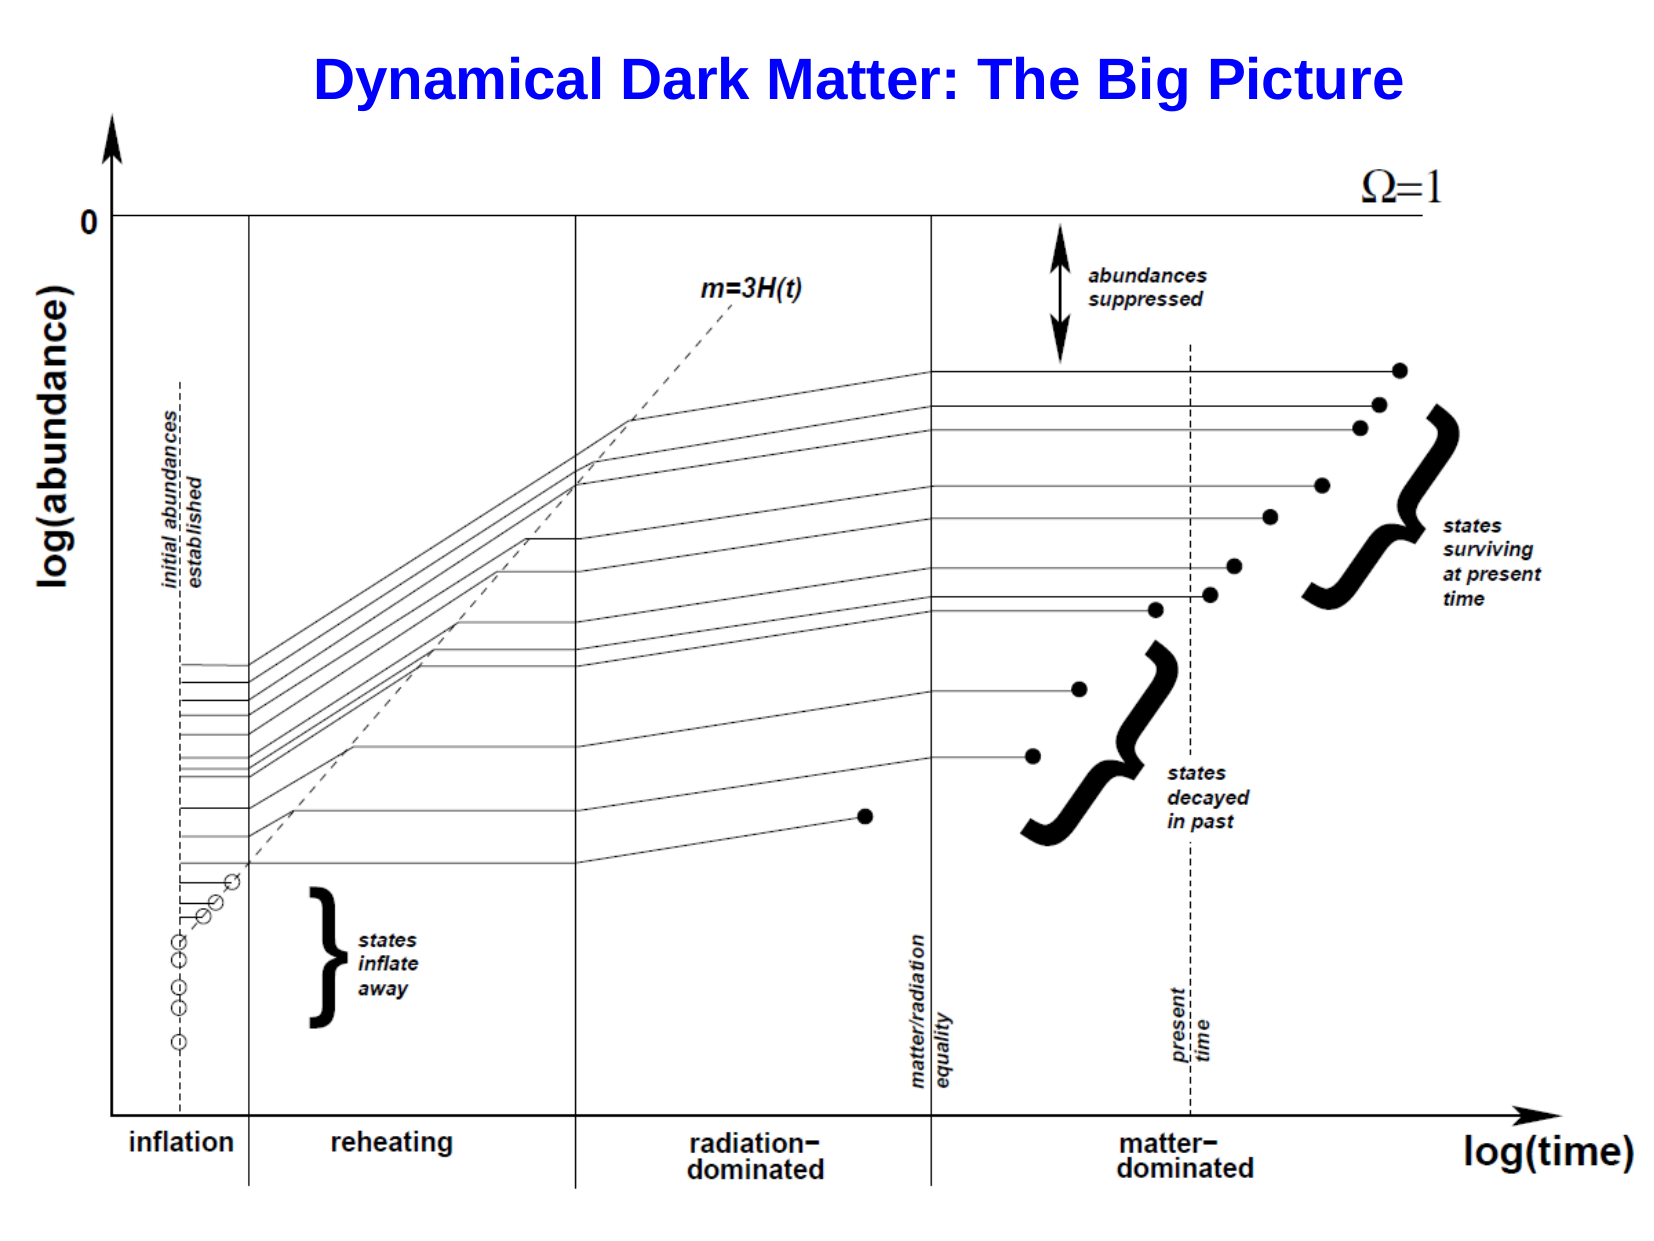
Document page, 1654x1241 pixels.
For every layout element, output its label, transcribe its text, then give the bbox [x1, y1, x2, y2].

picture [14, 81, 1650, 1200]
text_box Dynamical Dark Matter: The Big Picture [146, 39, 1573, 122]
